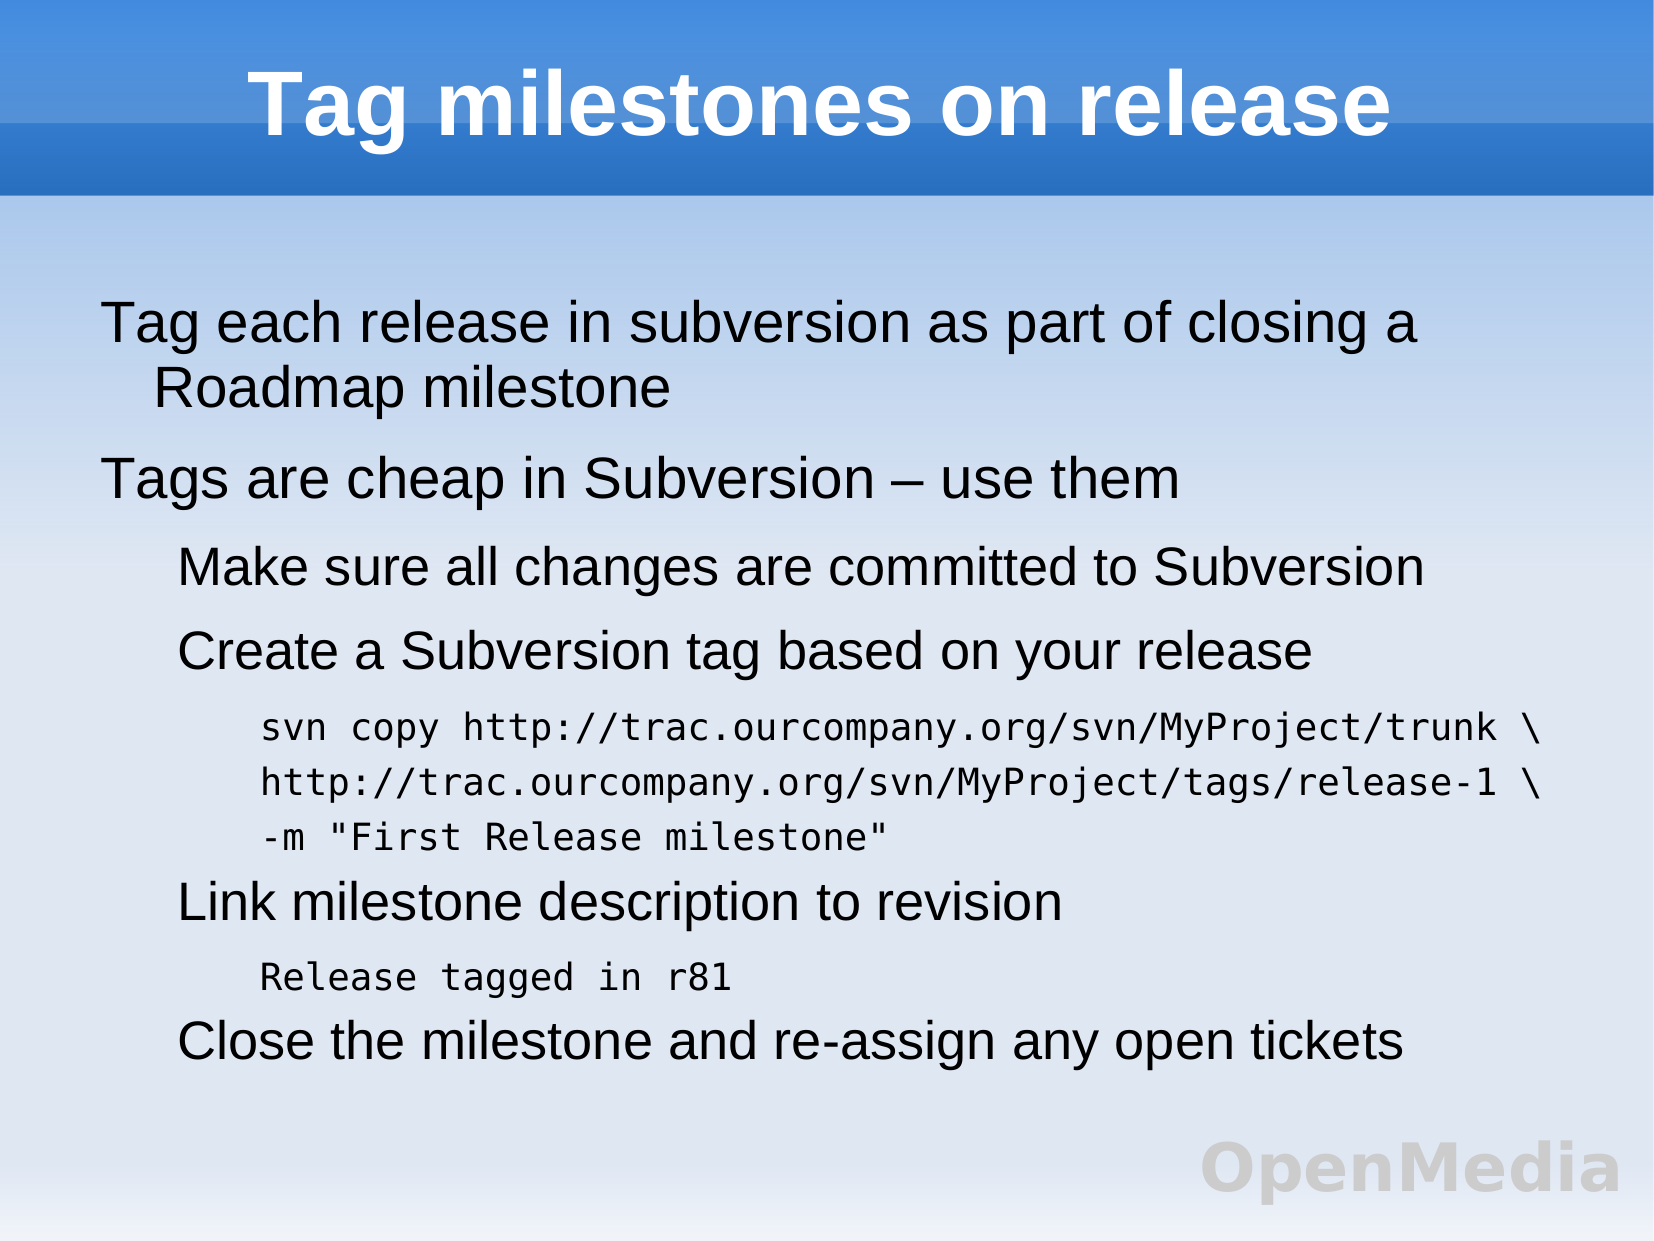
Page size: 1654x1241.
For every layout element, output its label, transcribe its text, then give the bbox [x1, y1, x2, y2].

list Tag each release in subversion as part of closing a Roadmap milestone Tags are cheap in Subversion – use them Make sure all changes are committed to Subversion Create a Subversion tag based on your release svn copy http://trac.ourcompany.org/svn/MyProject/trunk \ http://trac.ourcompany.org/svn/MyProject/tags/release-1 \ -m "First Release milestone" Link milestone description to revision Release tagged in r81 Close the milestone and re-assign any open tickets [82, 290, 1571, 1142]
picture [0, 0, 1654, 1241]
title Tag milestones on release [76, 0, 1565, 208]
